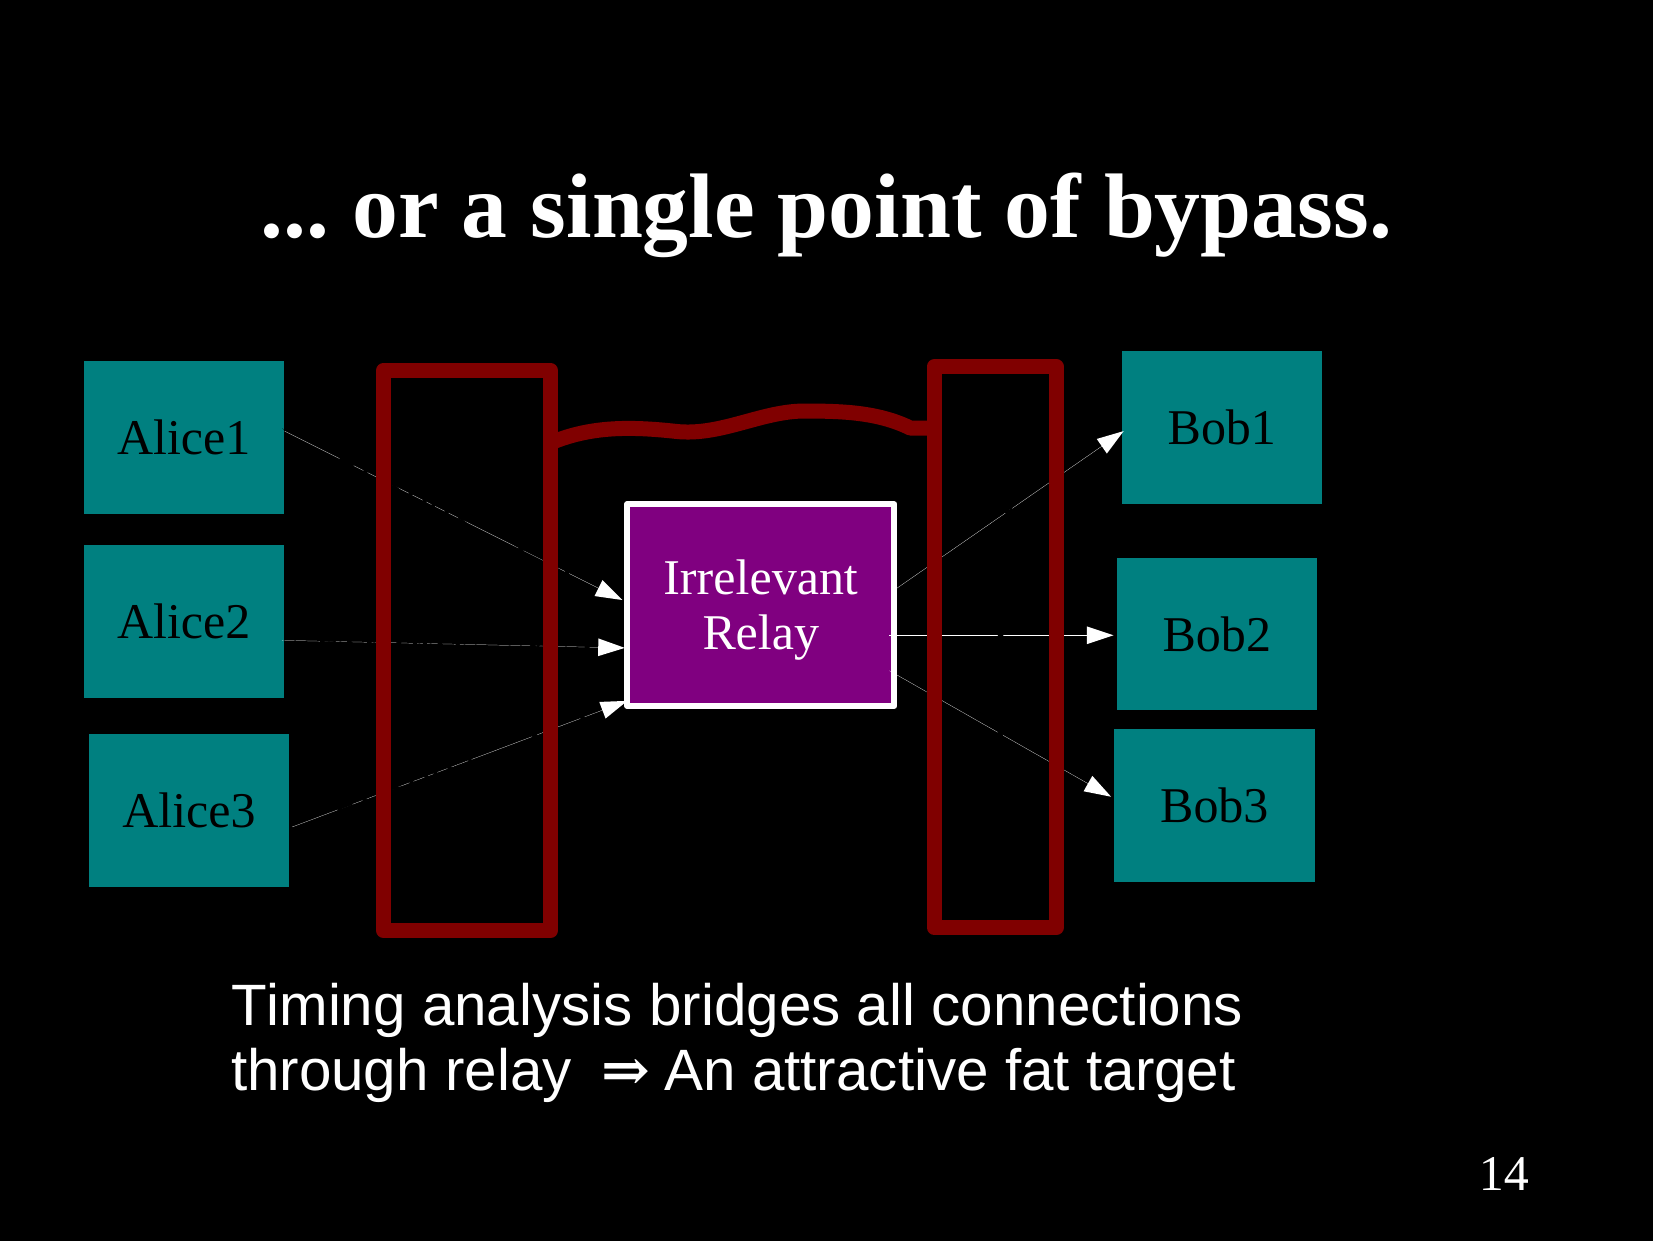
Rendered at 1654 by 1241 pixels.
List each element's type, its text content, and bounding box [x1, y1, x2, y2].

text_box Timing analysis bridges all connections through relay ⇒ An attractive fat target [230, 972, 1297, 1114]
text_box Alice1 [83, 360, 285, 515]
text_box Alice3 [88, 733, 290, 888]
text_box Alice2 [83, 544, 285, 699]
text_box Bob1 [1121, 350, 1323, 505]
text_box Irrelevant Relay [627, 504, 895, 706]
text_box Bob2 [1116, 557, 1318, 711]
title ... or a single point of bypass. [121, 103, 1534, 311]
text_box Bob3 [1113, 728, 1316, 883]
